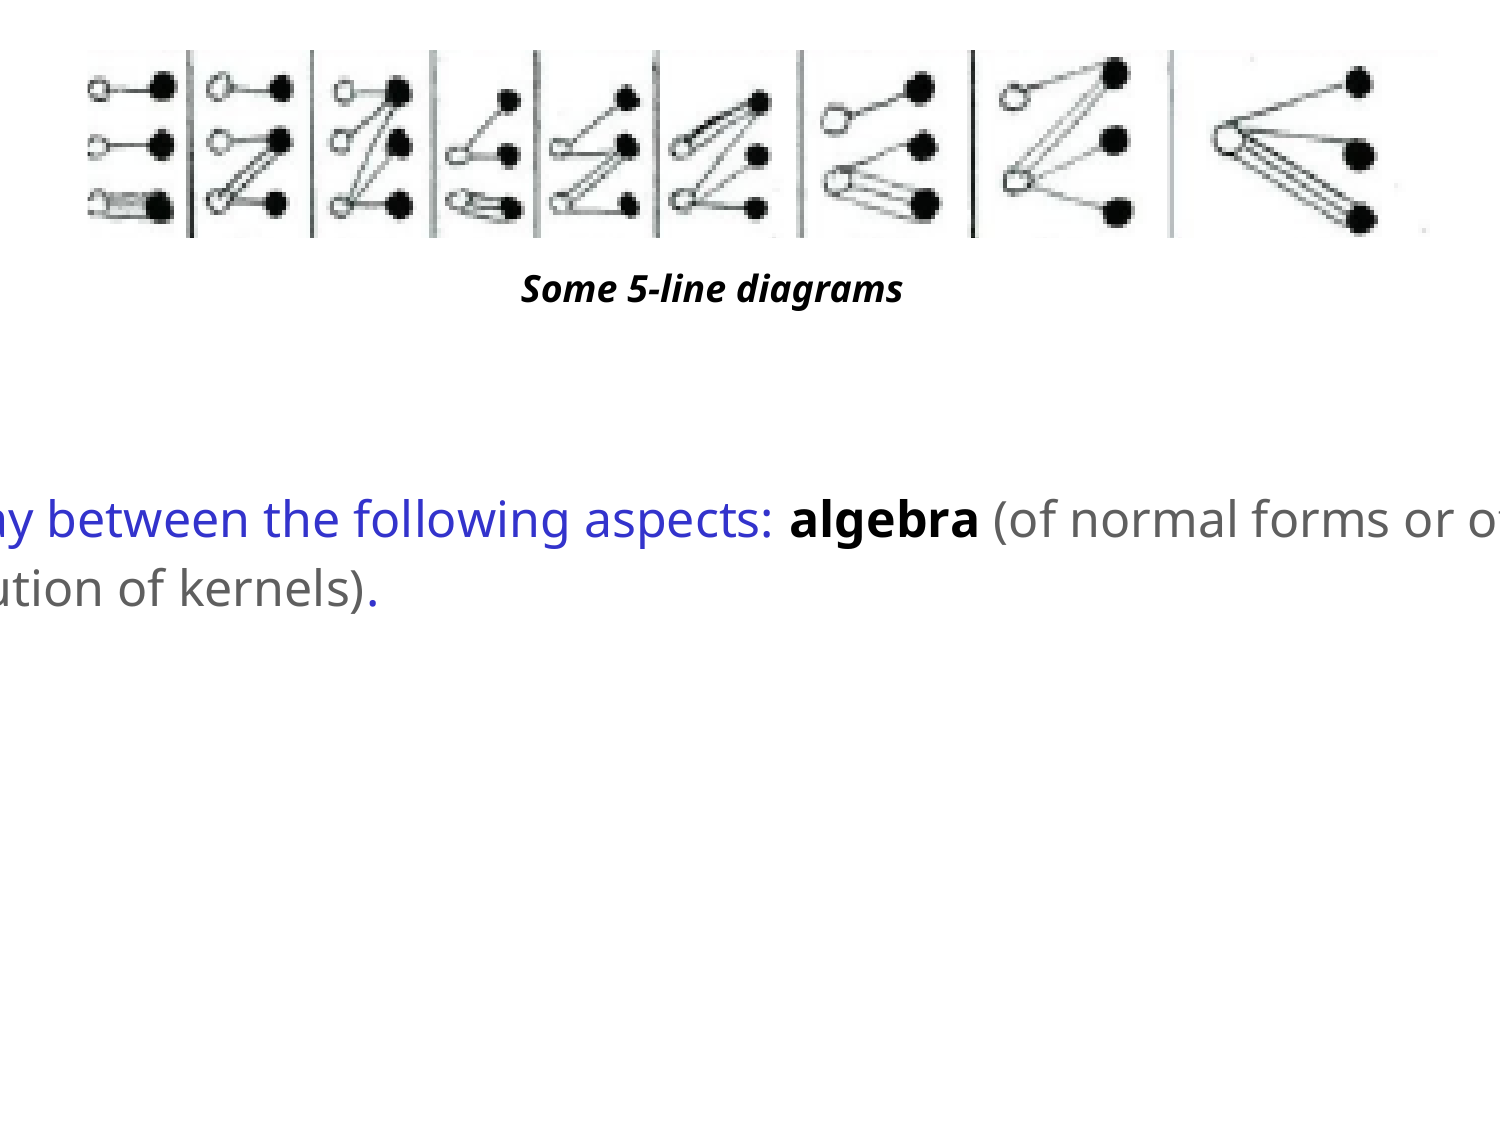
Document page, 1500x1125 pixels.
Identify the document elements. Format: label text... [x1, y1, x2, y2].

text_box If we write these functions as exponentials, we are led to witness a surprising interplay between the following aspects: algebra (of normal forms or of the exponential formula), geometry (of one-parameter groups of transformations and their conjugates) and analysis (parametric Stieltjes moment problem and convolution of kernels). [0, 408, 1500, 629]
picture [87, 50, 1438, 238]
text_box Some 5-line diagrams [467, 255, 958, 322]
